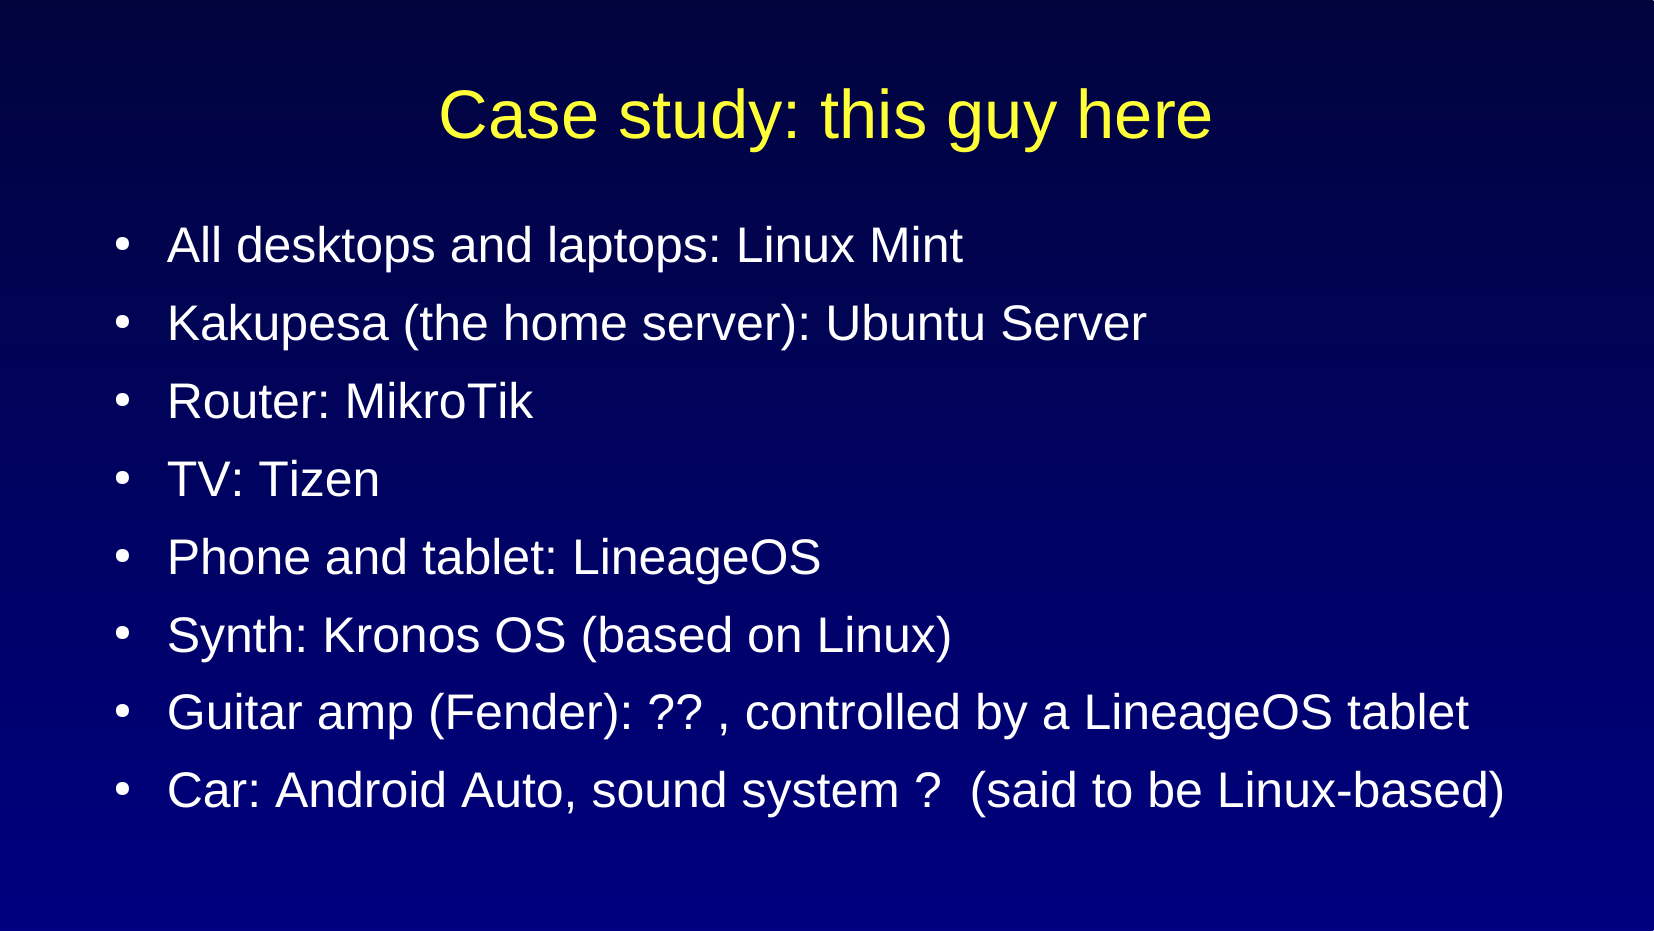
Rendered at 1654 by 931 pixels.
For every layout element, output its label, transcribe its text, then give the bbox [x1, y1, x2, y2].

list All desktops and laptops: Linux Mint Kakupesa (the home server): Ubuntu Server Router: MikroTik TV: Tizen Phone and tablet: LineageOS Synth: Kronos OS (based on Linux) Guitar amp (Fender): ?? , controlled by a LineageOS tablet Car: Android Auto, sound system ? (said to be Linux-based) [82, 217, 1571, 819]
title Case study: this guy here [82, 37, 1571, 193]
